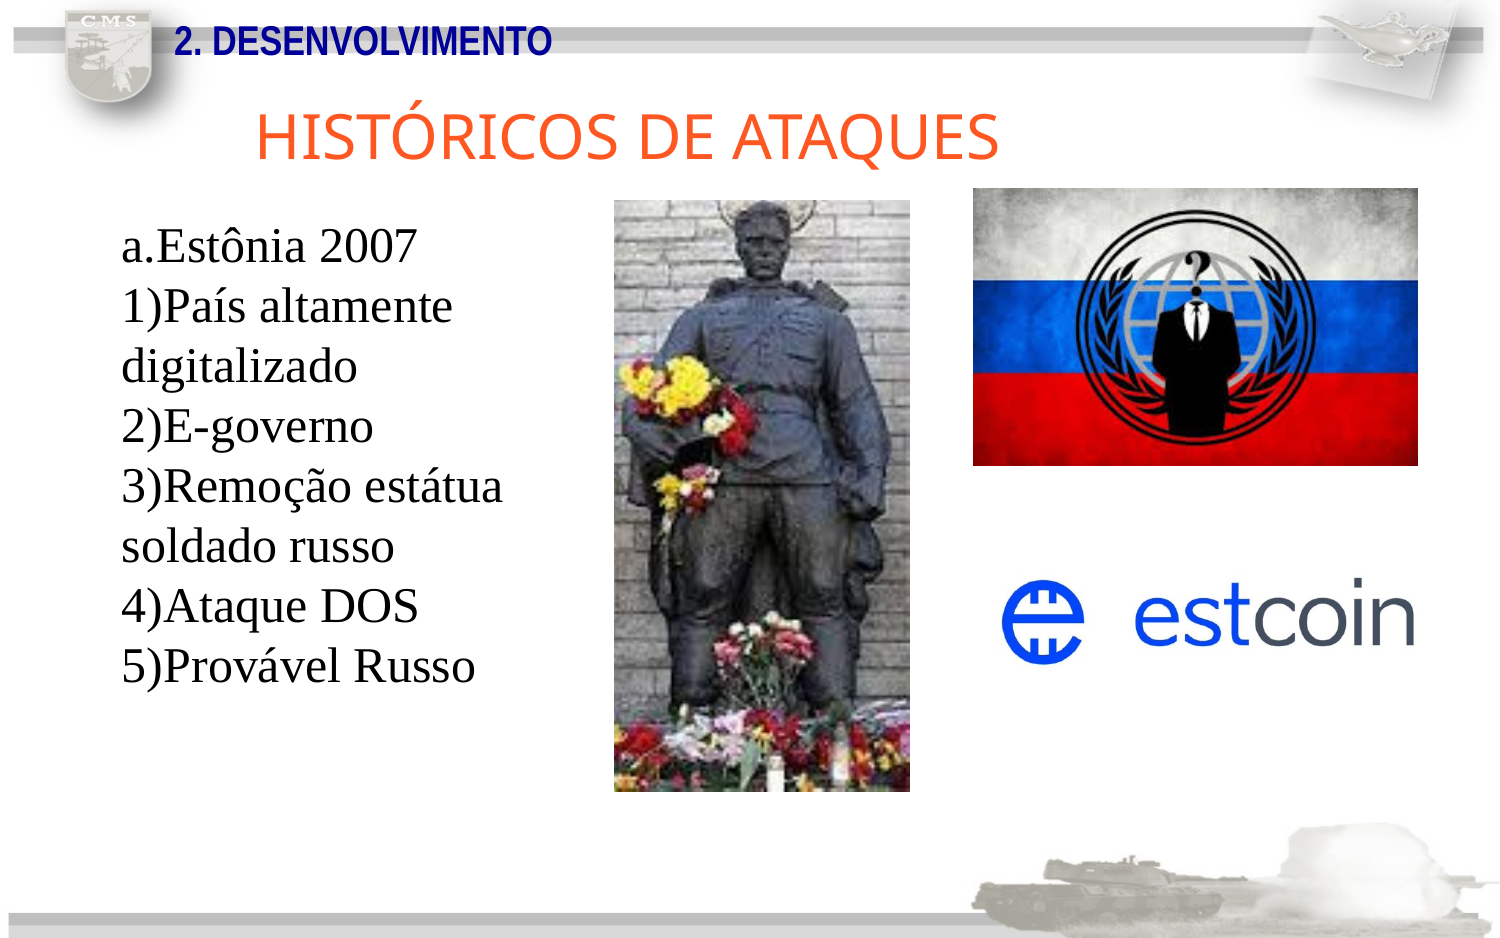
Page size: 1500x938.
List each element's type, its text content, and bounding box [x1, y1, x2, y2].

text_box a.Estônia 2007 1)País altamente digitalizado 2)E-governo 3)Remoção estátua soldado russo 4)Ataque DOS 5)Provável Russo [107, 205, 600, 765]
text_box 2. DESENVOLVIMENTO [159, 6, 1305, 72]
picture [0, 0, 1500, 938]
text_box HISTÓRICOS DE ATAQUES [240, 89, 1201, 178]
